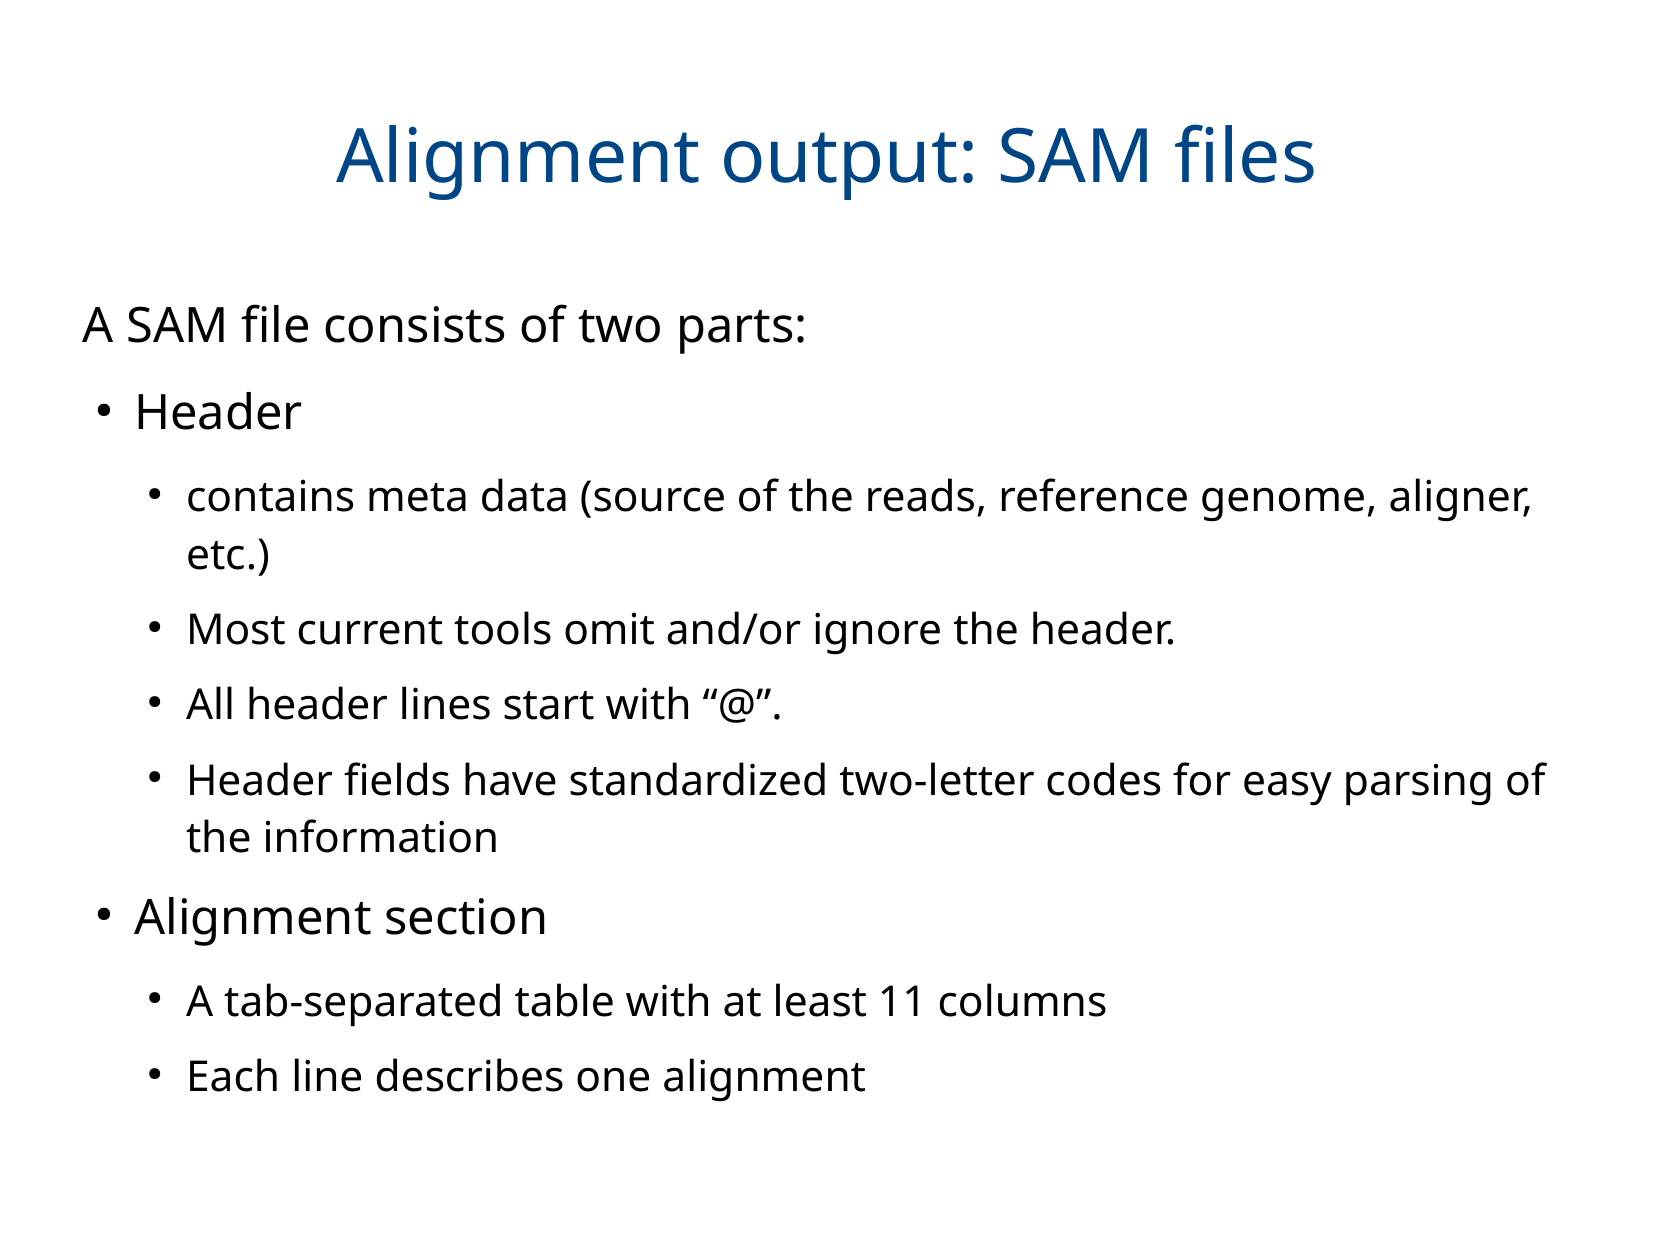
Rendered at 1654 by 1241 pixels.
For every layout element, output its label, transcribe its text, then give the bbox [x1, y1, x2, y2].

list A SAM file consists of two parts: Header contains meta data (source of the reads, reference genome, aligner, etc.) Most current tools omit and/or ignore the header. All header lines start with “@”. Header fields have standardized two-letter codes for easy parsing of the information Alignment section A tab-separated table with at least 11 columns Each line describes one alignment [82, 290, 1571, 1109]
title Alignment output: SAM files [82, 49, 1571, 257]
